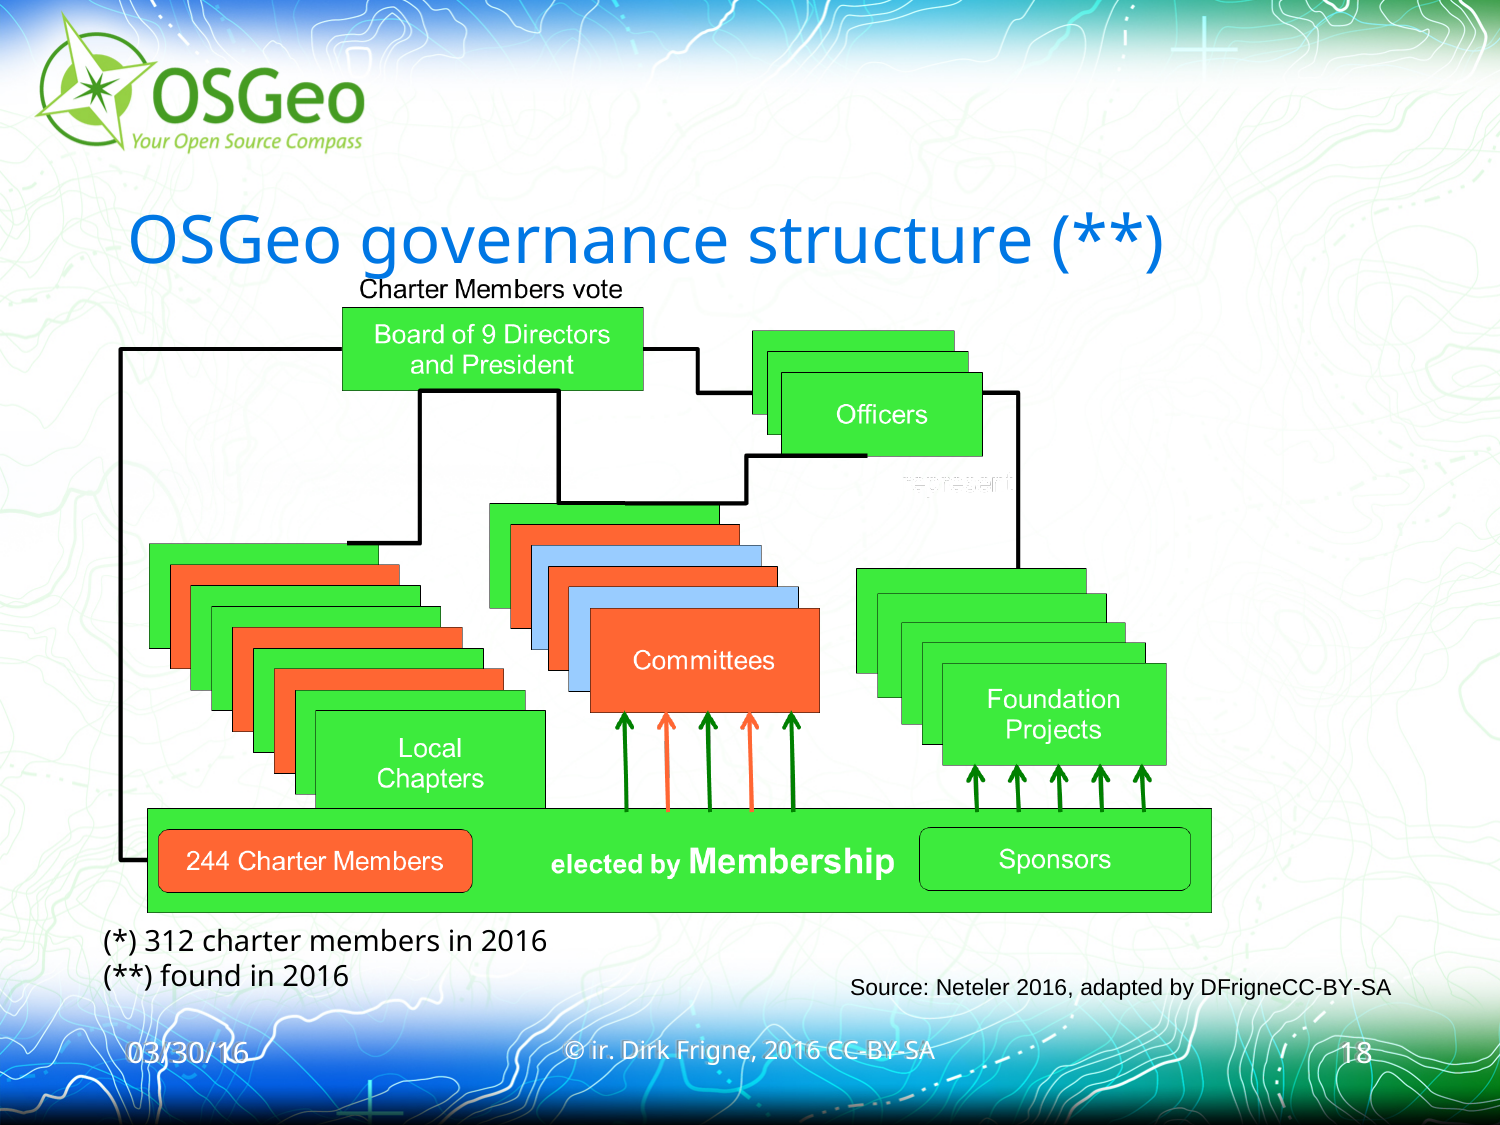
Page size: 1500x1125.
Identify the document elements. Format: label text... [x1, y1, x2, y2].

text_box Source: Neteler 2016, adapted by DFrigneCC-BY-SA [835, 964, 1407, 1008]
text_box (*) 312 charter members in 2016 (**) found in 2016 [88, 915, 614, 1001]
title OSGeo governance structure (**) [112, 187, 1388, 288]
picture [0, 0, 1500, 1125]
